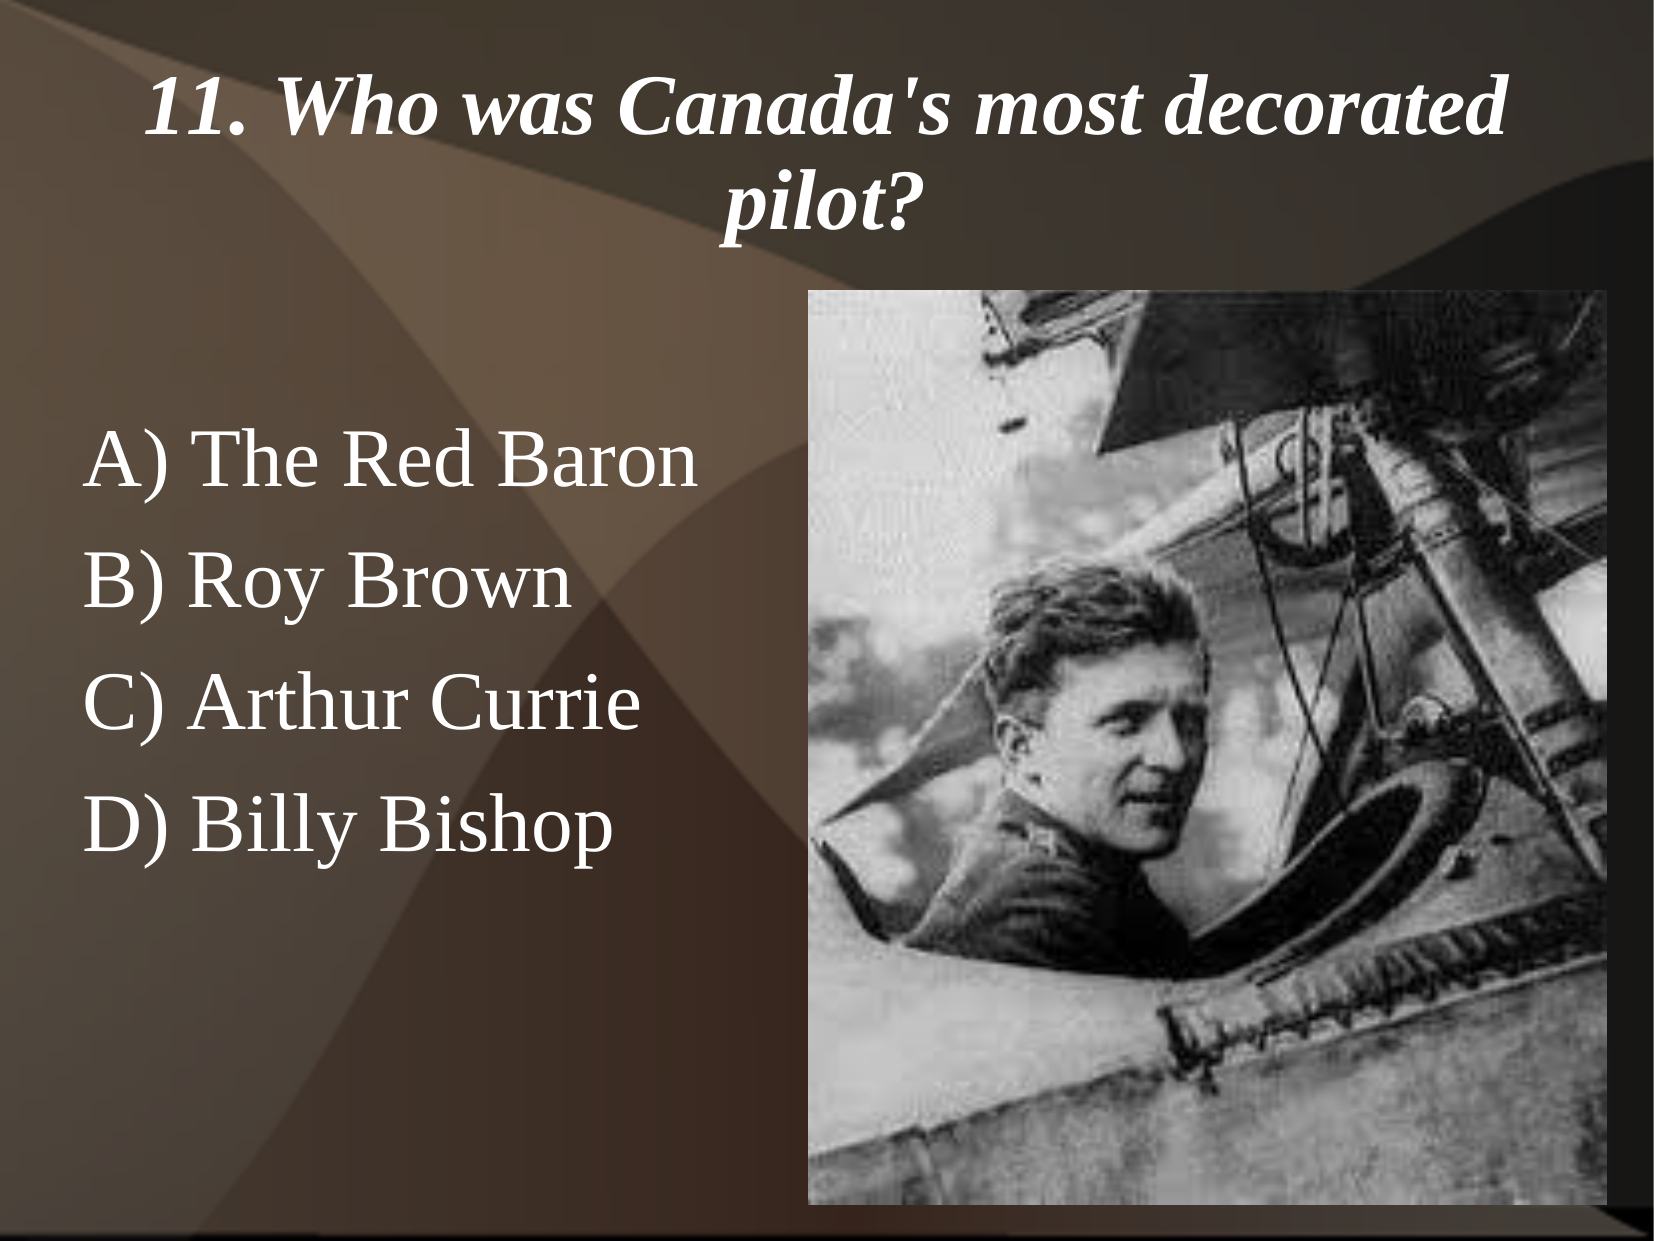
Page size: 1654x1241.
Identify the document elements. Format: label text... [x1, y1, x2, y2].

list A) The Red Baron B) Roy Brown C) Arthur Currie D) Billy Bishop [82, 290, 808, 1010]
title 11. Who was Canada's most decorated pilot? [82, 49, 1571, 257]
picture [0, 0, 1654, 1241]
